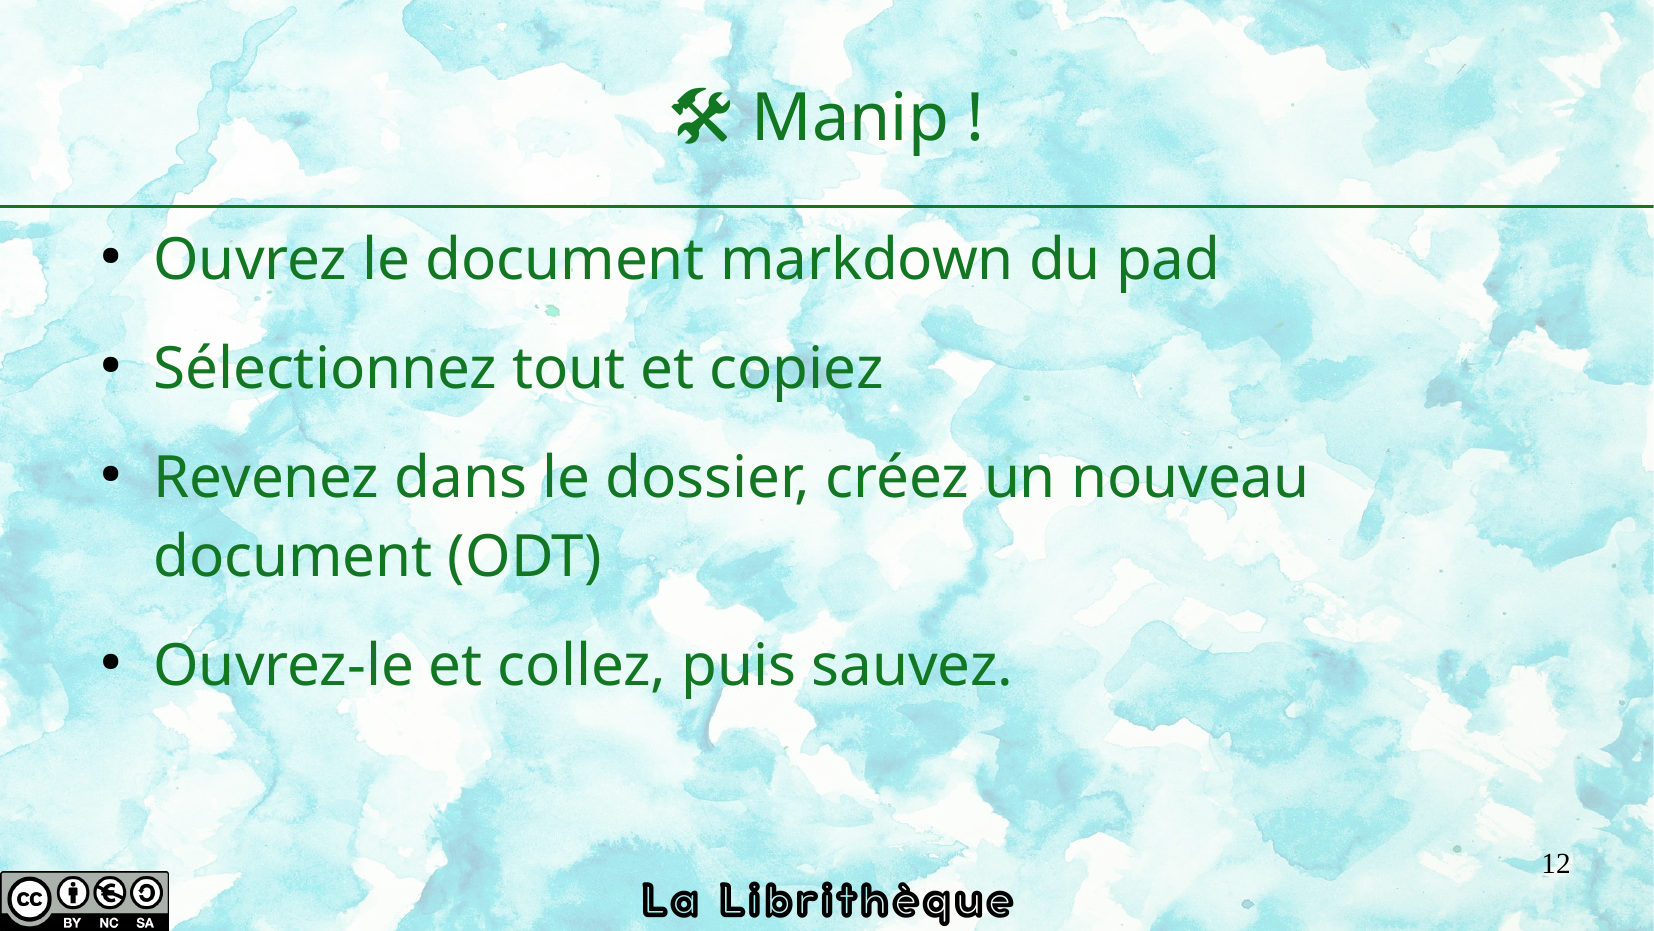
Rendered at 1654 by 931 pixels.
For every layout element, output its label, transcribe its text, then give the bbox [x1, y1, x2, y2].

picture [0, 871, 169, 931]
picture [628, 827, 1026, 931]
title 🛠 Manip ! [82, 37, 1571, 193]
list Ouvrez le document markdown du pad Sélectionnez tout et copiez Revenez dans le dossier, créez un nouveau document (ODT) Ouvrez-le et collez, puis sauvez. [82, 217, 1571, 827]
